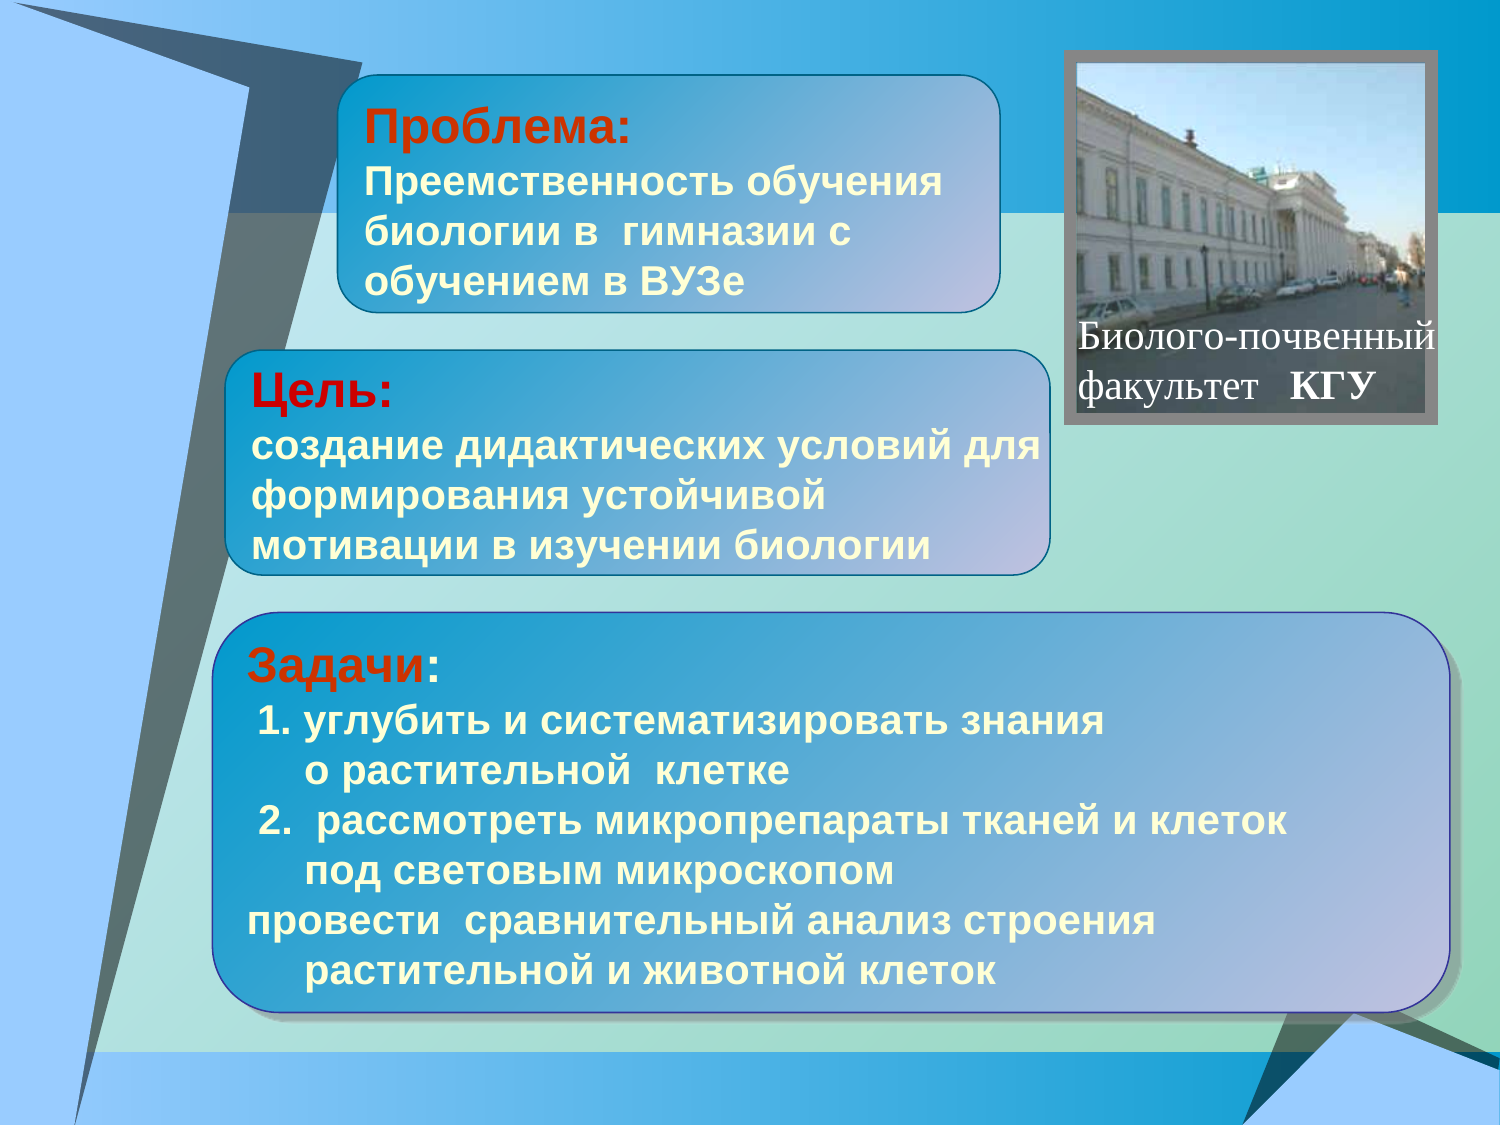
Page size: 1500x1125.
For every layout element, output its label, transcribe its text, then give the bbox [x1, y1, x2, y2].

text_box Биолого-почвенный факультет [1062, 299, 1462, 416]
text_box Проблема: Преемственность обучения биологии в гимназии с обучением в ВУЗе [337, 75, 1001, 313]
text_box КГУ [1275, 350, 1393, 416]
picture [1076, 62, 1426, 299]
text_box Цель: создание дидактических условий для формирования устойчивой мотивации в изучении биологии [225, 350, 1051, 576]
text_box Задачи: 1. углубить и систематизировать знания о растительной клетке 2. рассмотреть микропрепараты тканей и клеток под световым микроскопом провести сравнительный анализ строения растительной и животной клеток [212, 612, 1450, 1013]
